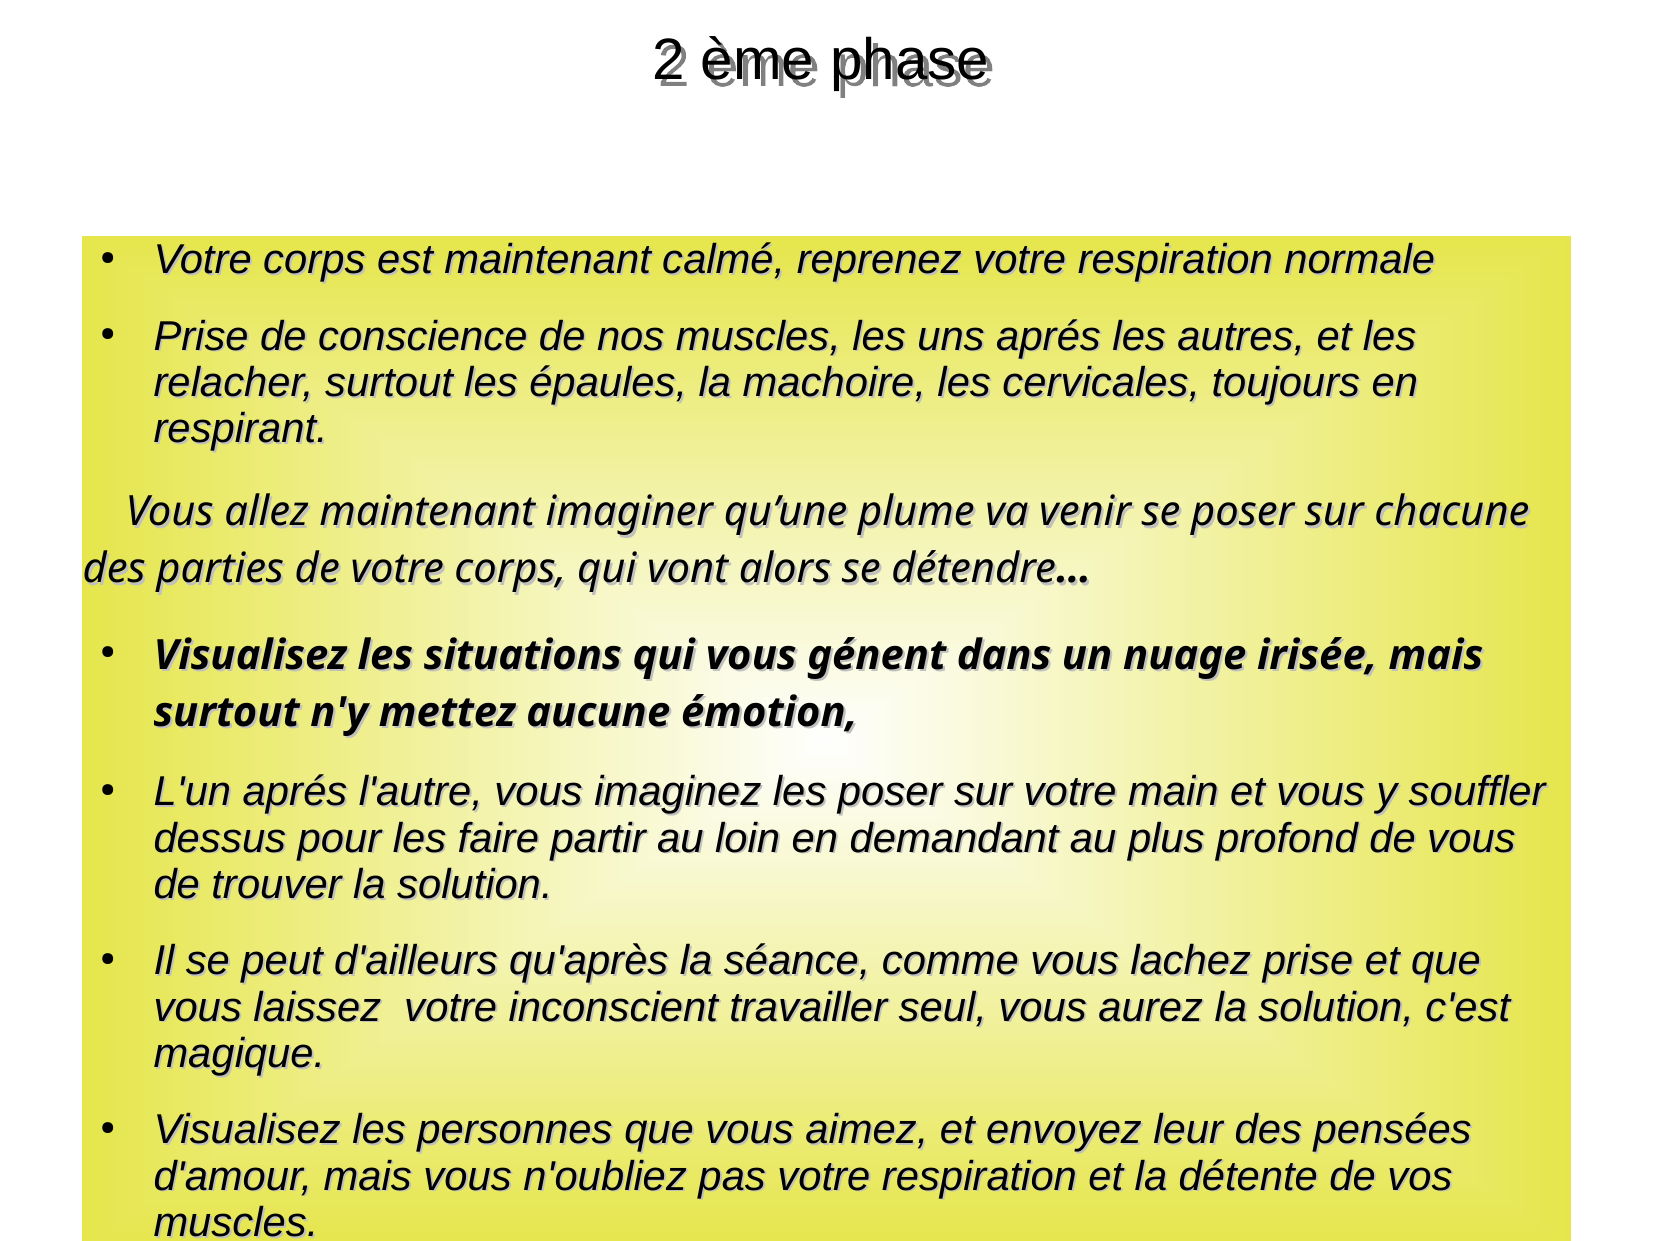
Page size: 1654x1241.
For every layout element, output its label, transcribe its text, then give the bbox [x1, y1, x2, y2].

title 2 ème phase [76, 0, 1565, 119]
list Votre corps est maintenant calmé, reprenez votre respiration normale Prise de conscience de nos muscles, les uns aprés les autres, et les relacher, surtout les épaules, la machoire, les cervicales, toujours en respirant. Vous allez maintenant imaginer qu’une plume va venir se poser sur chacune des parties de votre corps, qui vont alors se détendre… Visualisez les situations qui vous génent dans un nuage irisée, mais surtout n'y mettez aucune émotion, L'un aprés l'autre, vous imaginez les poser sur votre main et vous y souffler dessus pour les faire partir au loin en demandant au plus profond de vous de trouver la solution. Il se peut d'ailleurs qu'après la séance, comme vous lachez prise et que vous laissez votre inconscient travailler seul, vous aurez la solution, c'est magique. Visualisez les personnes que vous aimez, et envoyez leur des pensées d'amour, mais vous n'oubliez pas votre respiration et la détente de vos muscles. [82, 236, 1571, 1206]
